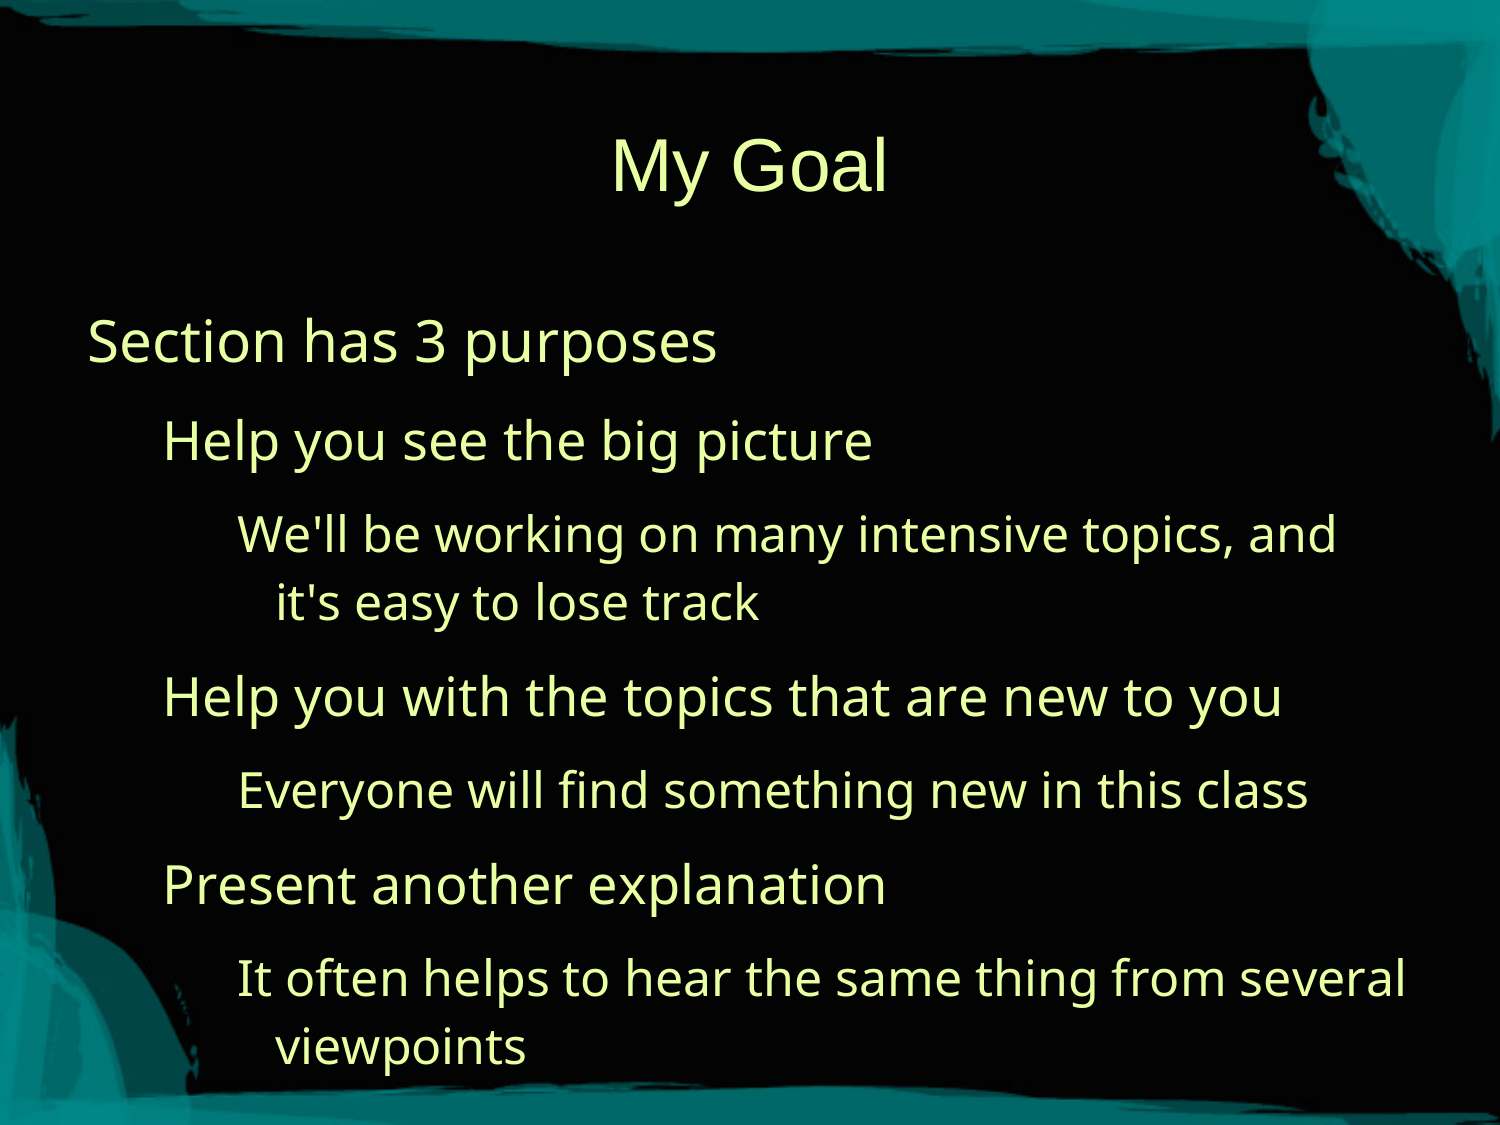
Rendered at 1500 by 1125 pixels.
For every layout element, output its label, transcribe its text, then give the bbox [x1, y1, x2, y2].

list Section has 3 purposes Help you see the big picture We'll be working on many intensive topics, and it's easy to lose track Help you with the topics that are new to you Everyone will find something new in this class Present another explanation It often helps to hear the same thing from several viewpoints [87, 299, 1413, 1125]
picture [0, 0, 1500, 1125]
title My Goal [87, 76, 1413, 256]
